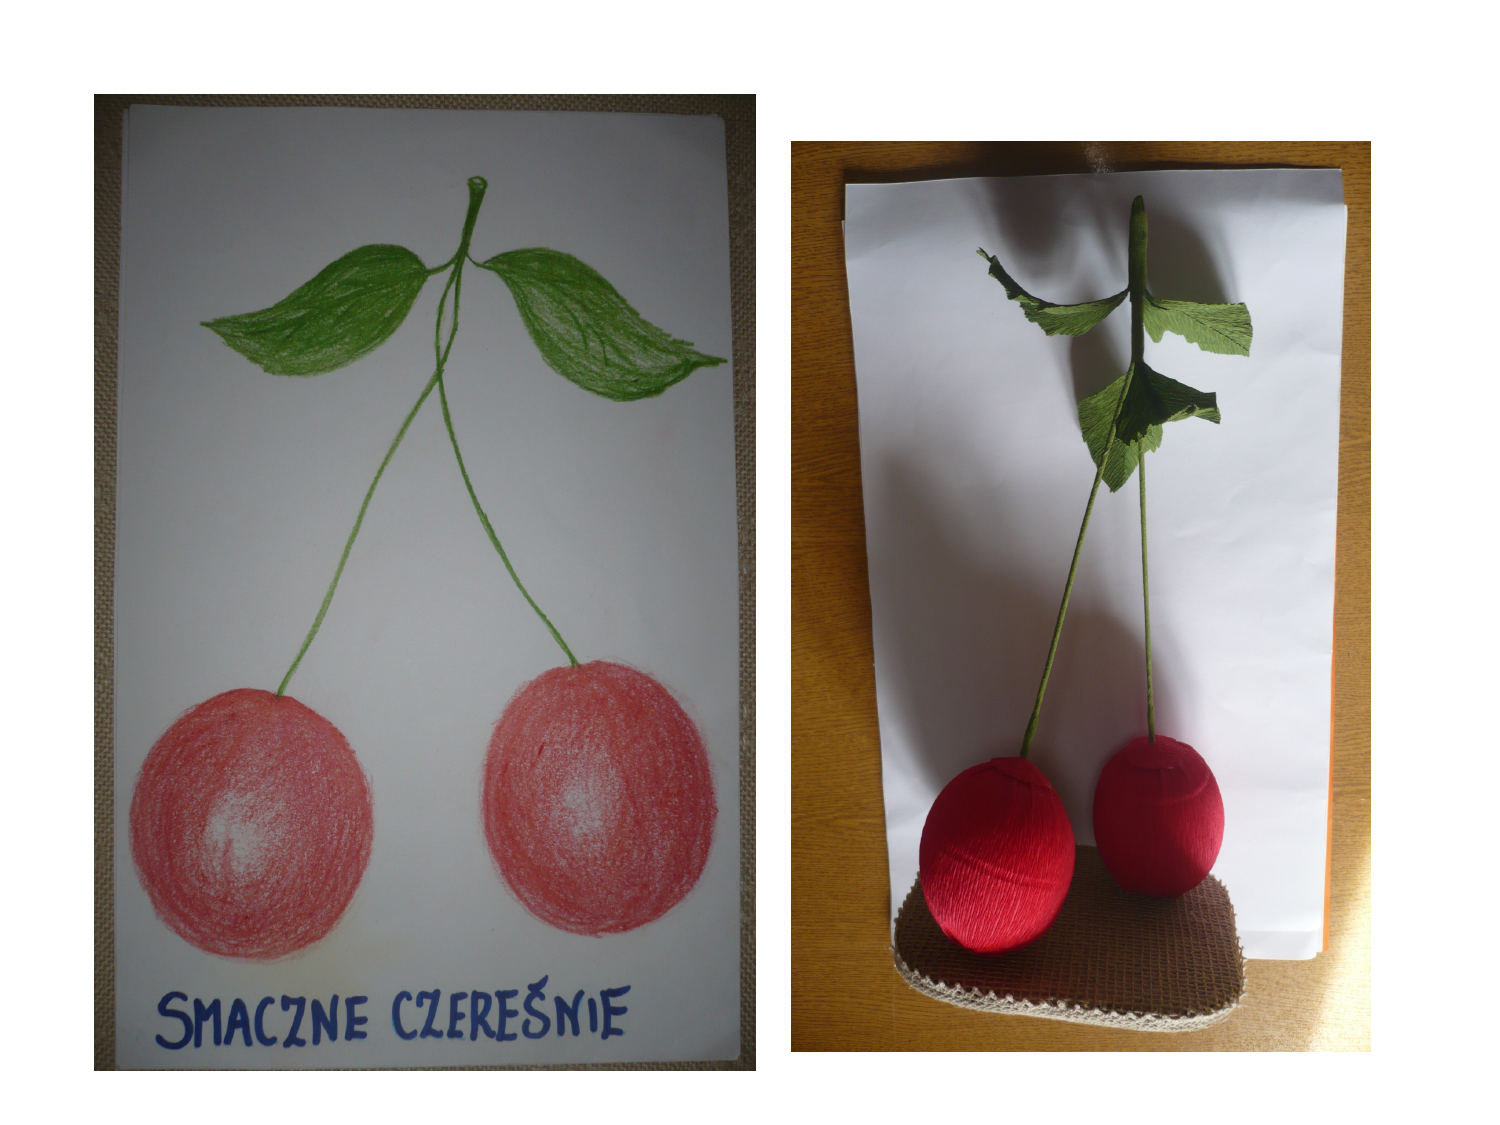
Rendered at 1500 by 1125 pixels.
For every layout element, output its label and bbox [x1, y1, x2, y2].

picture [94, 94, 756, 1071]
picture [791, 141, 1371, 1052]
